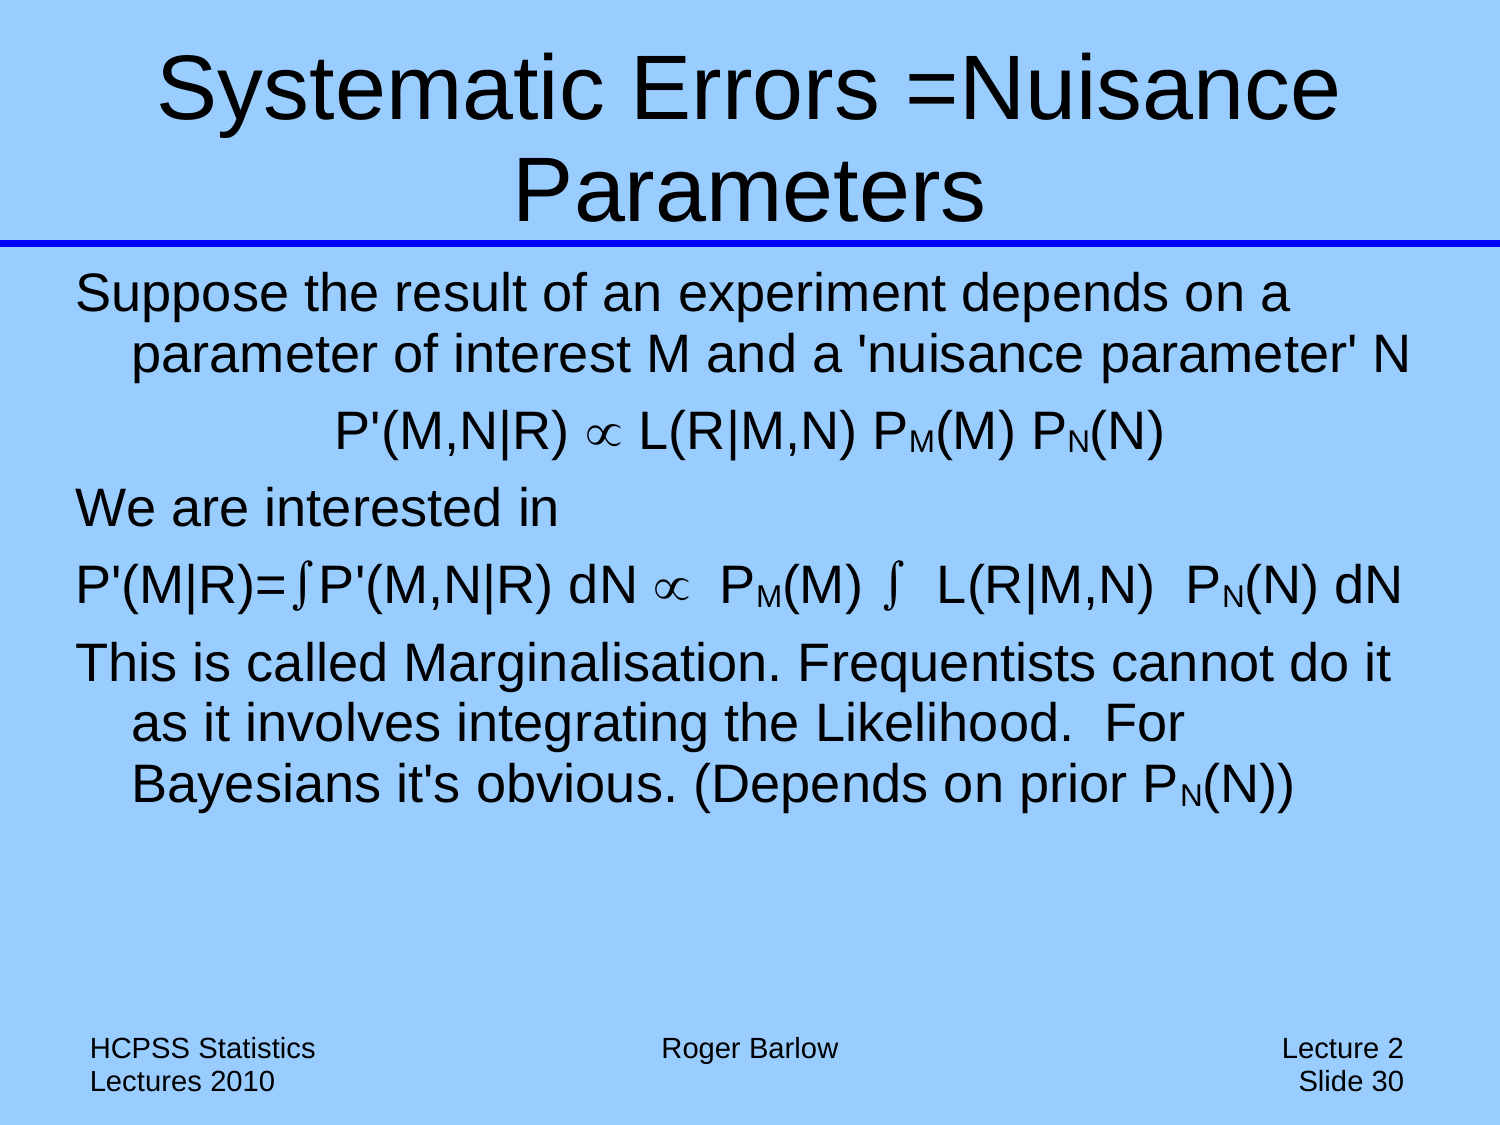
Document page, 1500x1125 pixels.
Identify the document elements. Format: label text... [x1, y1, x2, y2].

title Systematic Errors =Nuisance Parameters [75, 36, 1426, 242]
list Suppose the result of an experiment depends on a parameter of interest M and a 'nuisance parameter' N P'(M,N|R)  L(R|M,N) PM(M) PN(N) We are interested in P'(M|R)=P'(M,N|R) dN  PM(M)  L(R|M,N) PN(N) dN This is called Marginalisation. Frequentists cannot do it as it involves integrating the Likelihood. For Bayesians it's obvious. (Depends on prior PN(N)) [75, 262, 1426, 1124]
